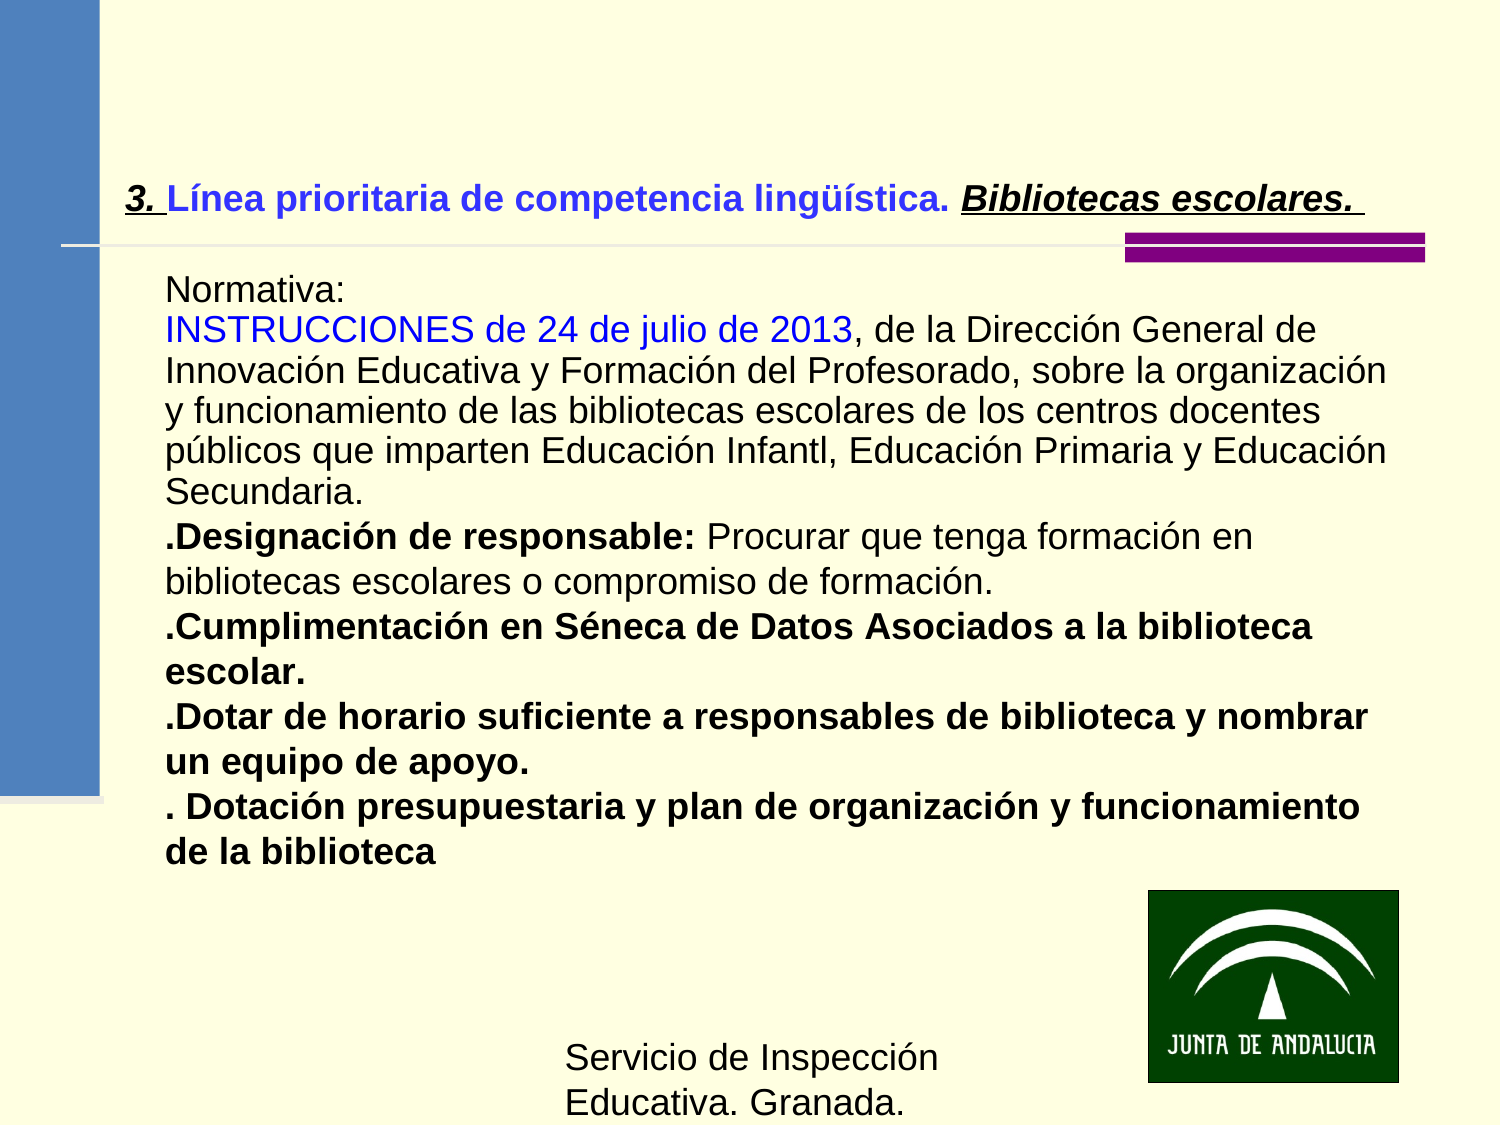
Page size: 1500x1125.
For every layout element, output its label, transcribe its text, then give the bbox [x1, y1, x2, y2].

text_box 3. Línea prioritaria de competencia lingüística. Bibliotecas escolares. [124, 124, 1426, 313]
text_box Servicio de Inspección Educativa. Granada. [549, 1025, 1038, 1101]
picture [1148, 890, 1399, 1083]
text_box Normativa: INSTRUCCIONES de 24 de julio de 2013, de la Dirección General de Innovación Educativa y Formación del Profesorado, sobre la organización y funcionamiento de las bibliotecas escolares de los centros docentes públicos que imparten Educación Infantl, Educación Primaria y Educación Secundaria. .Designación de responsable: Procurar que tenga formación en bibliotecas escolares o compromiso de formación. .Cumplimentación en Séneca de Datos Asociados a la biblioteca escolar. .Dotar de horario suficiente a responsables de biblioteca y nombrar un equipo de apoyo. . Dotación presupuestaria y plan de organización y funcionamiento de la biblioteca [150, 262, 1426, 1006]
